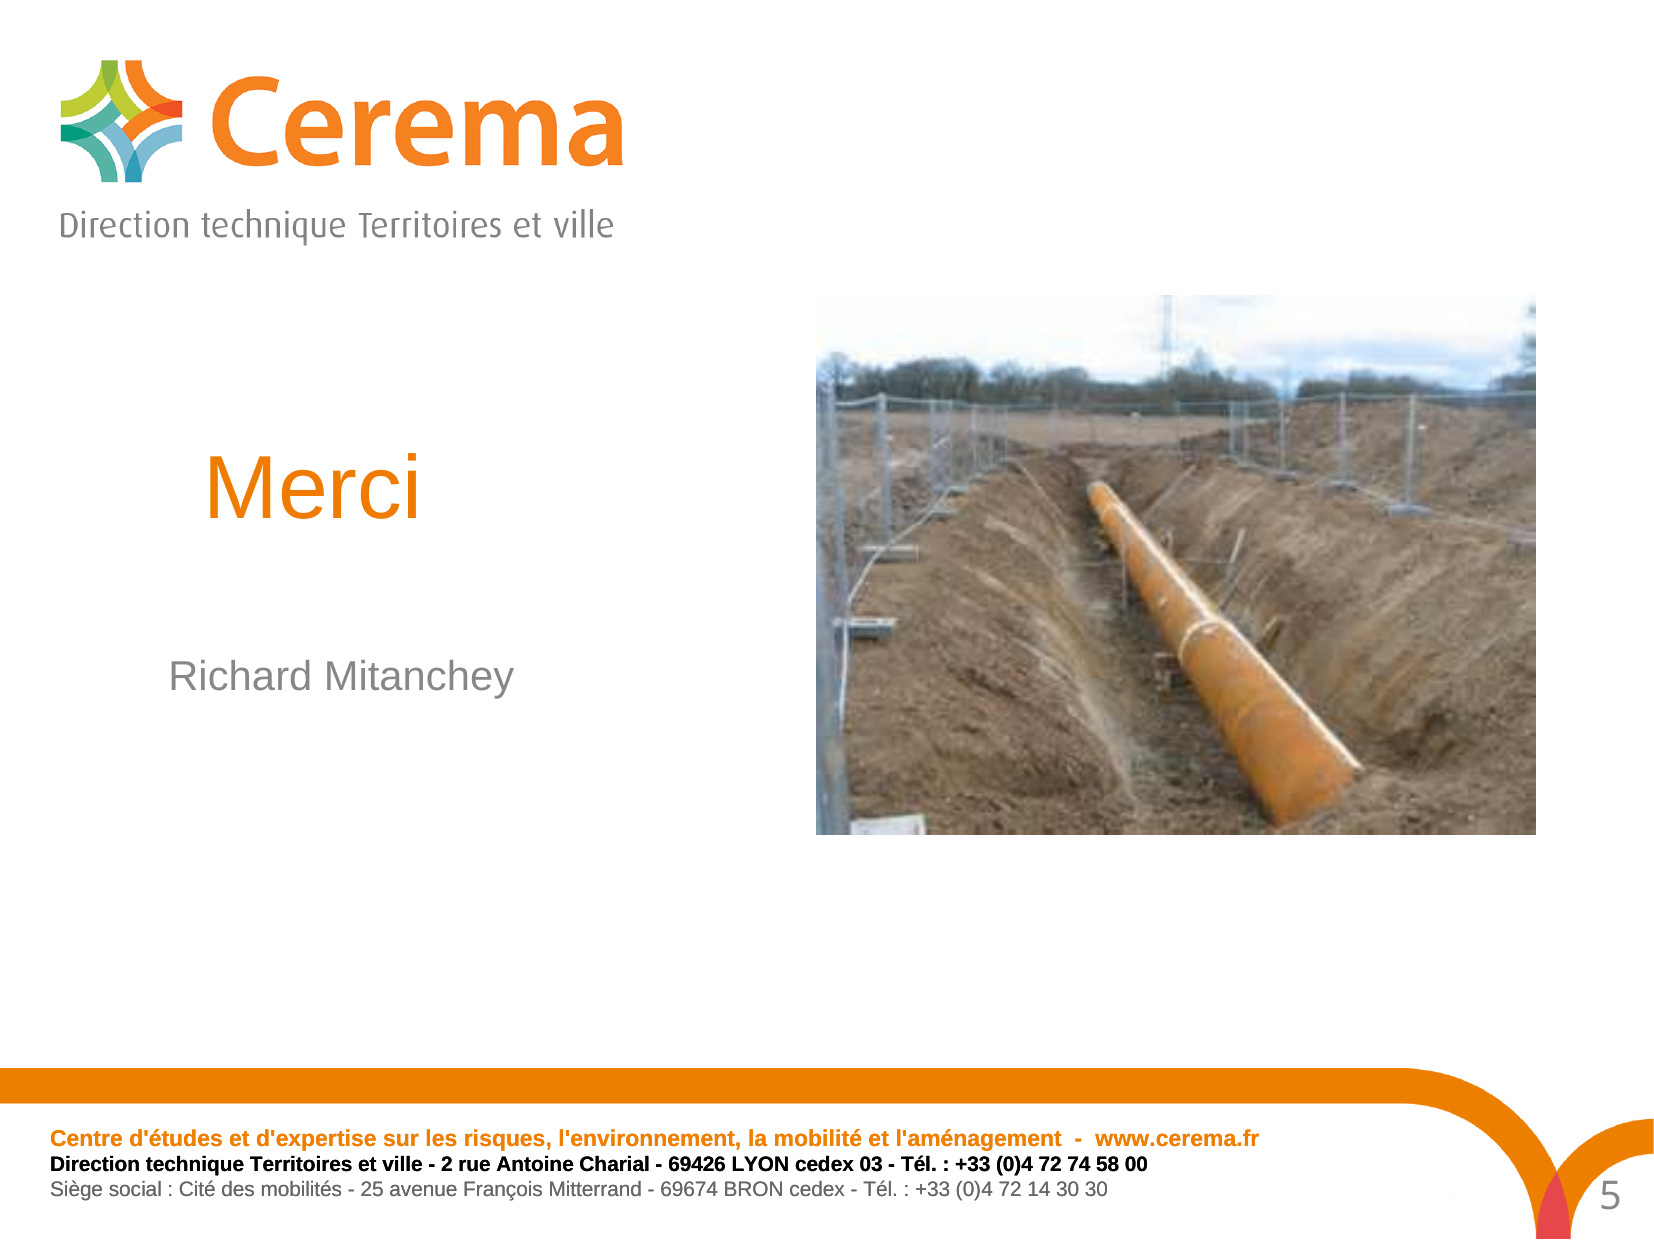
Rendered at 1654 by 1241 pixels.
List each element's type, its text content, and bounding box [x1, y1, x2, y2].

picture [816, 295, 1536, 835]
picture [0, 1068, 1654, 1239]
picture [0, 0, 684, 291]
text_box Merci [188, 442, 816, 554]
text_box Centre d'études et d'expertise sur les risques, l'environnement, la mobilité et l'aménagement - www.cerema.fr Direction technique Territoires et ville - 2 rue Antoine Charial - 69426 LYON cedex 03 - Tél. : +33 (0)4 72 74 58 00 Siège social : Cité des mobilités - 25 avenue François Mitterrand - 69674 BRON cedex - Tél. : +33 (0)4 72 14 30 30 [35, 1116, 1394, 1217]
text_box Richard Mitanchey [153, 641, 1595, 957]
